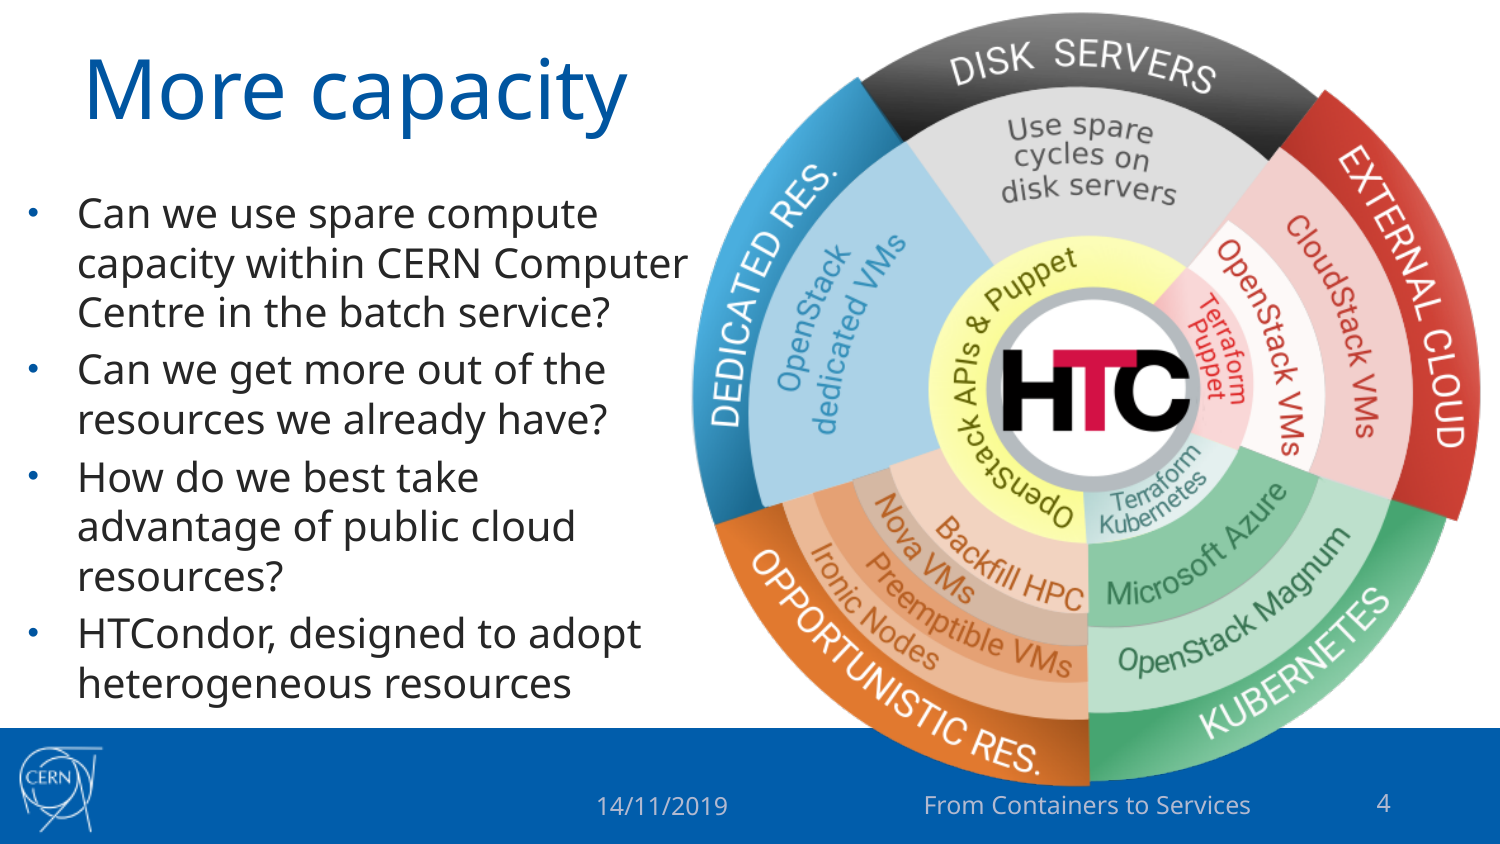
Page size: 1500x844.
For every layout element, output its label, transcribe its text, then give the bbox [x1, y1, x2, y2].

slide_number 14/11/2019 [487, 782, 838, 828]
picture [675, 0, 1500, 826]
list Can we use spare compute capacity within CERN Computer Centre in the batch service? Can we get more out of the resources we already have? How do we best take advantage of public cloud resources? HTCondor, designed to adopt heterogeneous resources [8, 180, 675, 734]
title More capacity [75, 28, 675, 145]
